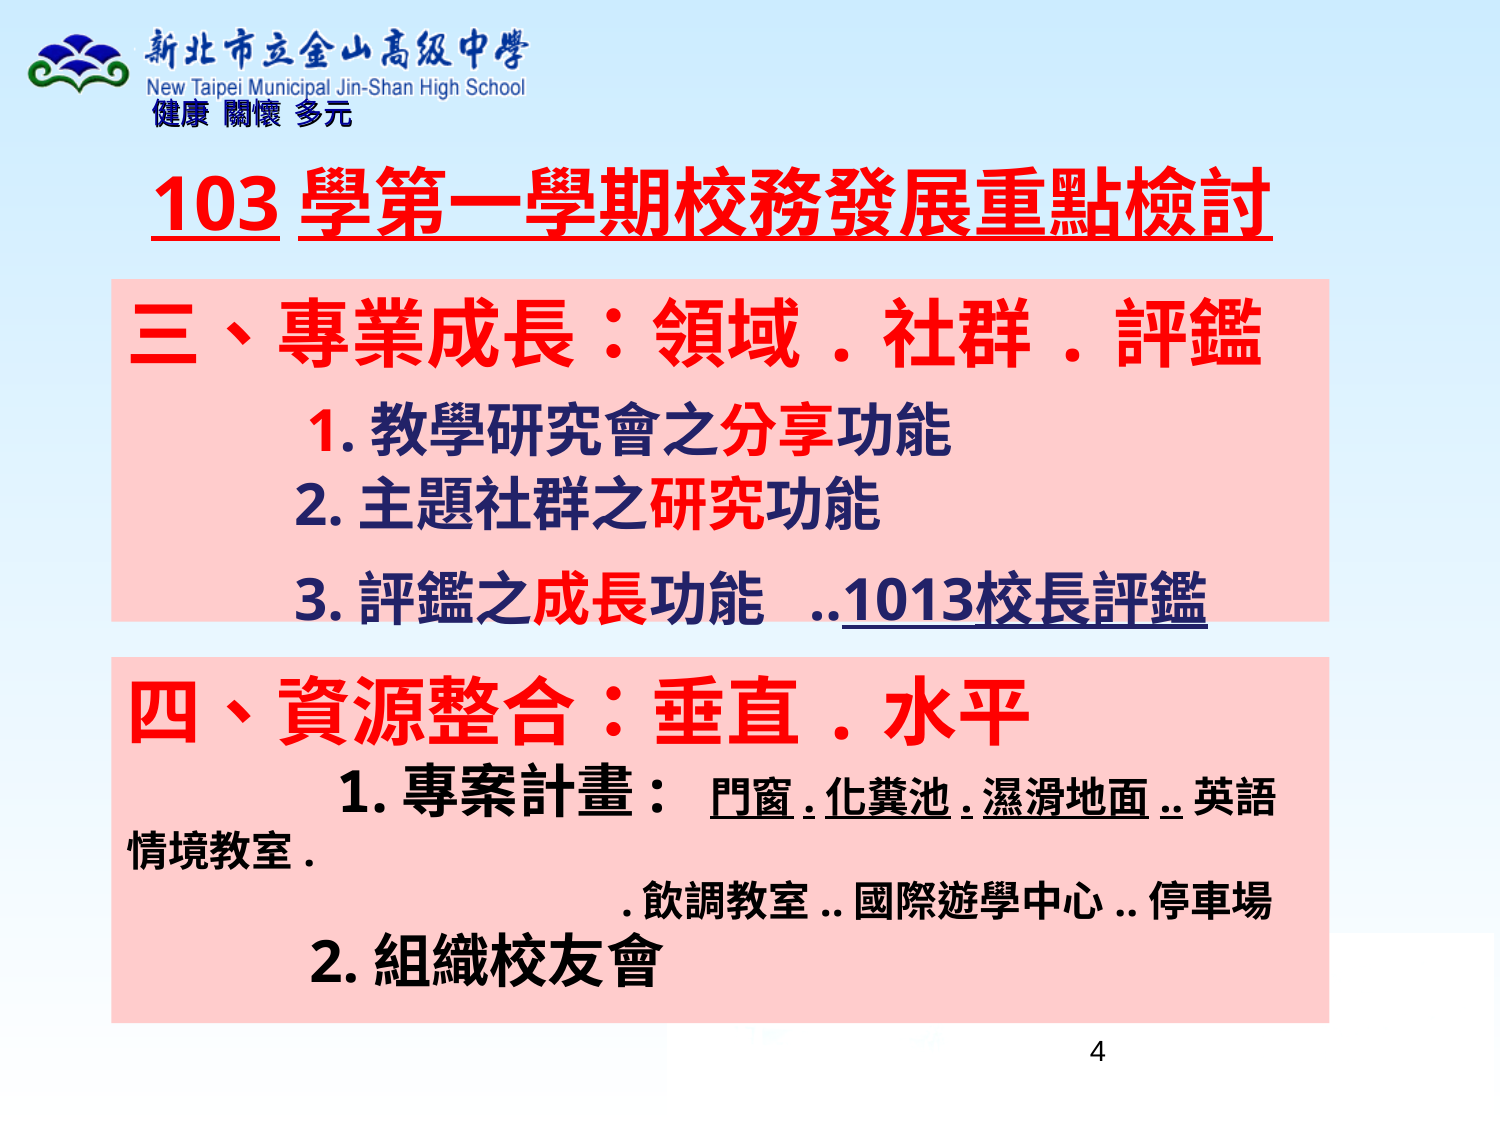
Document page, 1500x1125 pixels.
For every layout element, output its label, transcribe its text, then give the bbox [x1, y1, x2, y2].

text_box 三、專業成長：領域.社群.評鑑 1.教學研究會之分享功能 2.主題社群之研究功能 3.評鑑之成長功能 ..1013校長評鑑 [111, 279, 1330, 622]
text_box [1074, 1024, 1426, 1103]
text_box 103學第一學期校務發展重點檢討 [136, 148, 1329, 253]
text_box 四、資源整合：垂直.水平 1.專案計畫: 門窗.化糞池.濕滑地面..英語情境教室. .飲調教室..國際遊學中心..停車場 2.組織校友會 [111, 657, 1330, 1024]
